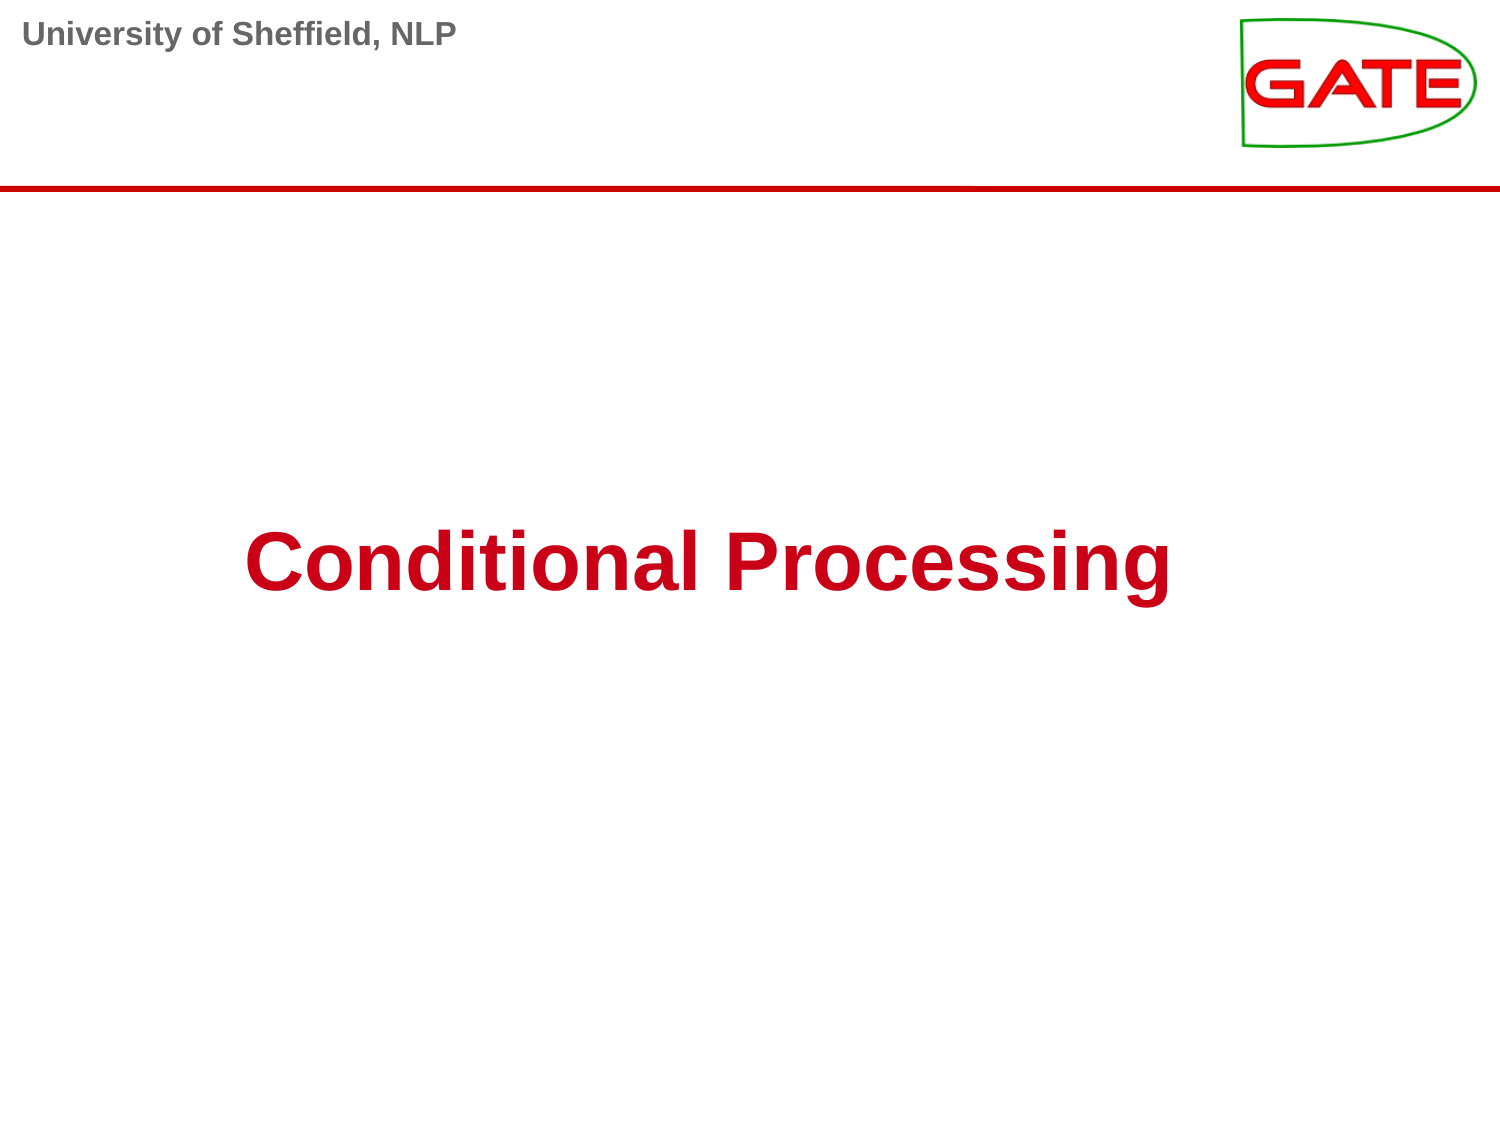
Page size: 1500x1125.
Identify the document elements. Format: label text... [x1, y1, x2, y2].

picture [1381, 18, 1477, 148]
text_box Conditional Processing [37, 7, 1381, 1100]
